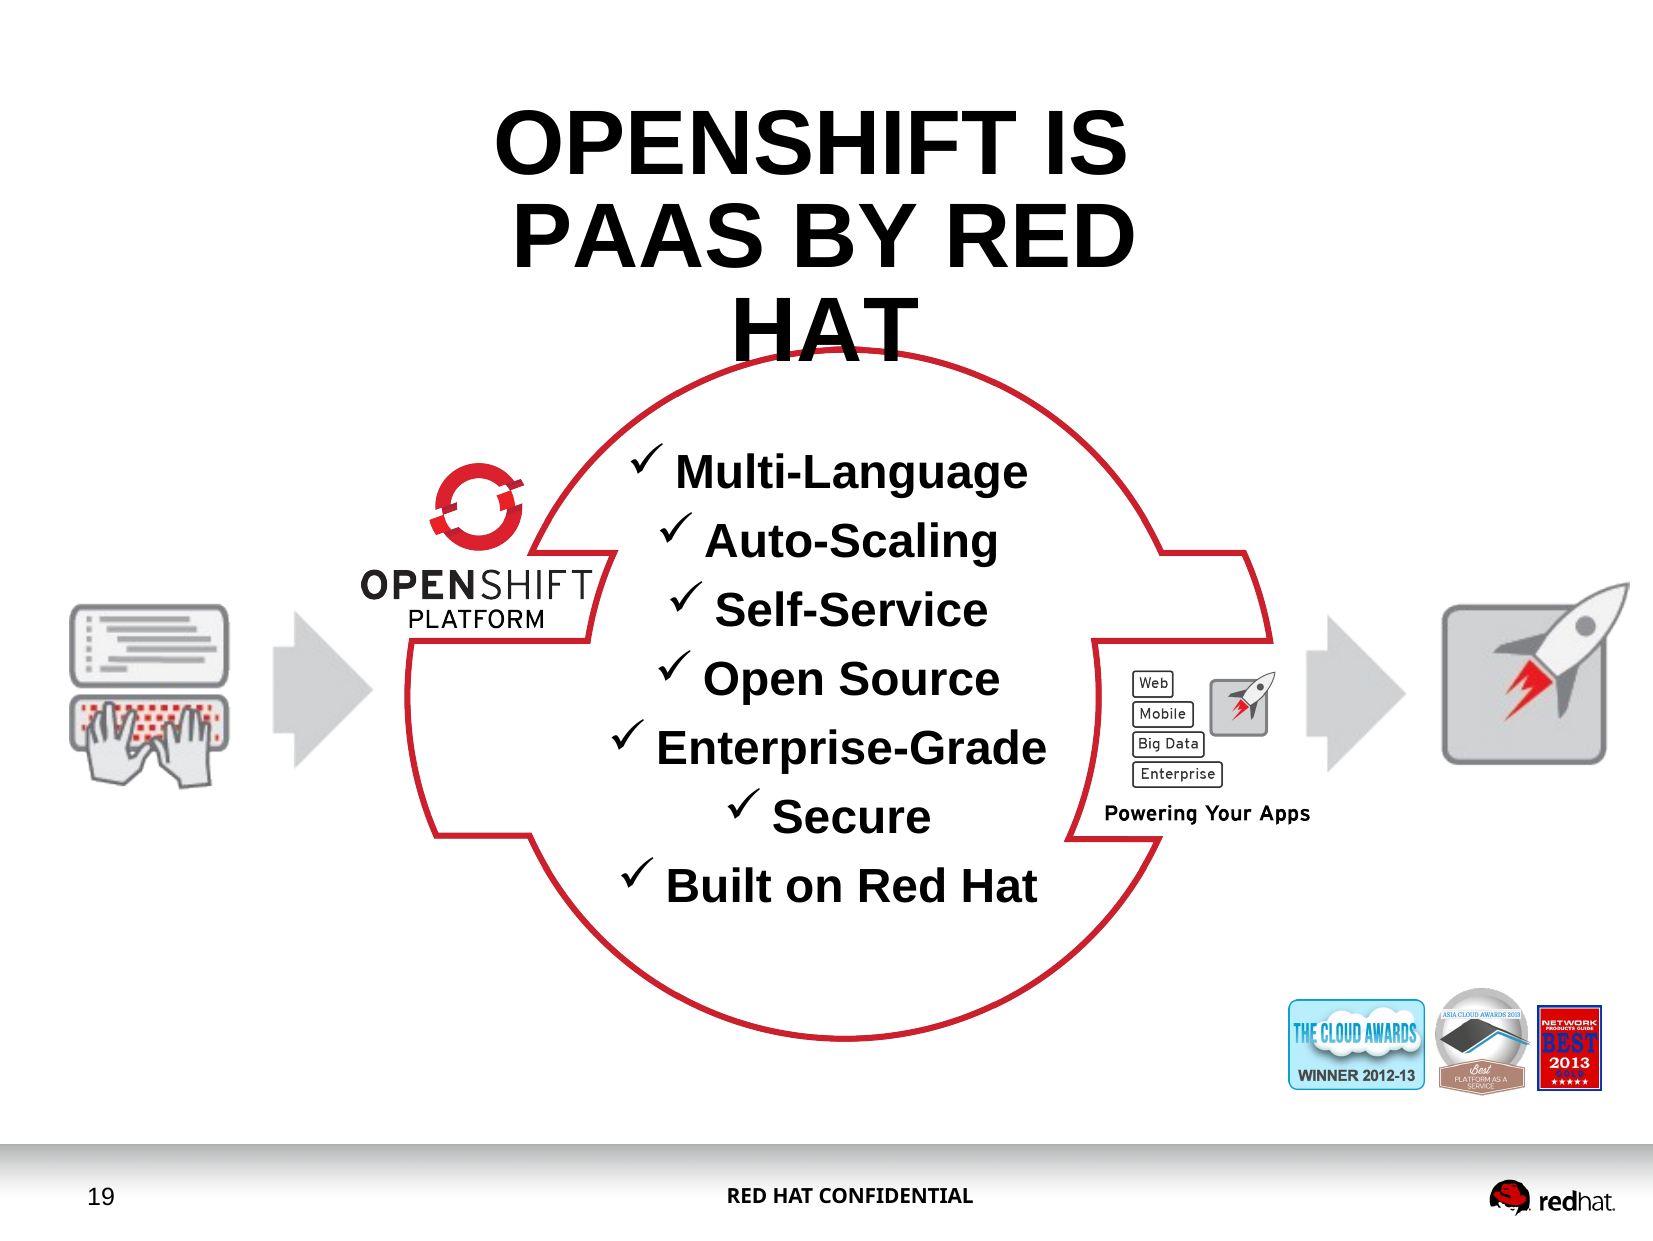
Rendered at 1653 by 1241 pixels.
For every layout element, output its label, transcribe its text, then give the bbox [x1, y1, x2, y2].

picture [1430, 984, 1536, 1106]
picture [1537, 1005, 1602, 1091]
text_box OPENSHIFT IS PAAS BY RED HAT [390, 92, 1261, 311]
text_box Multi-Language Auto-Scaling Self-Service Open Source Enterprise-Grade Secure Built on Red Hat [530, 421, 1117, 972]
picture [0, 1144, 1653, 1241]
picture [69, 346, 1630, 1090]
